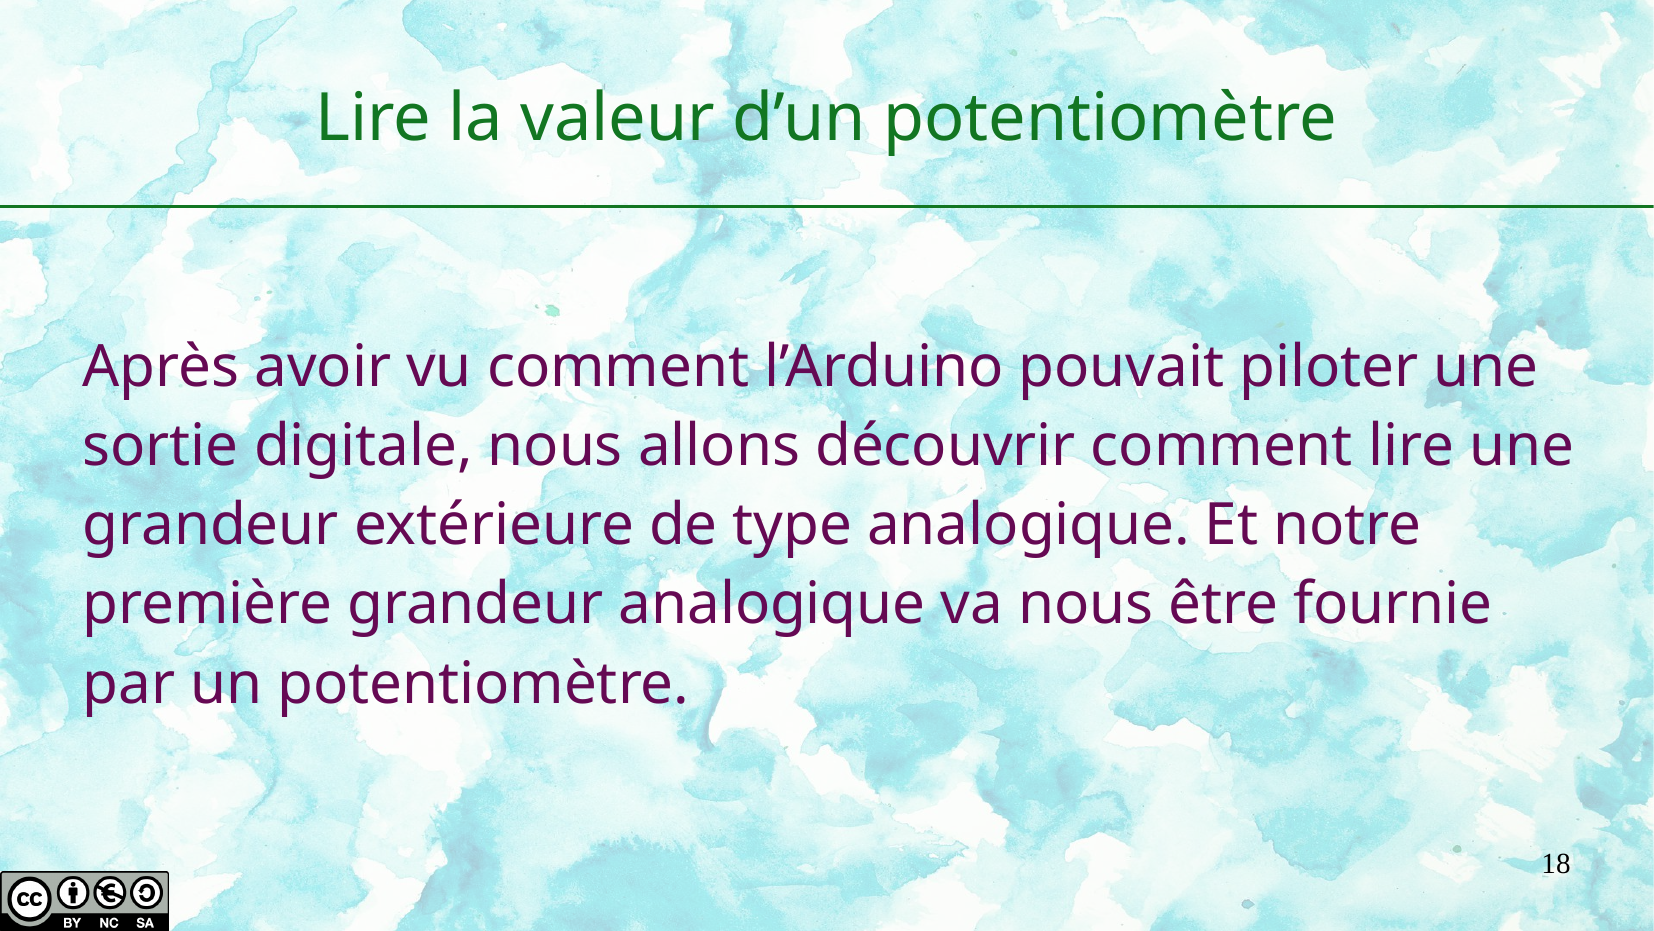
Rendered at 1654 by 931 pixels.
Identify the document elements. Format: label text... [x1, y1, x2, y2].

picture [0, 871, 169, 931]
title Lire la valeur d’un potentiomètre [82, 37, 1571, 193]
list Après avoir vu comment l’Arduino pouvait piloter une sortie digitale, nous allons découvrir comment lire une grandeur extérieure de type analogique. Et notre première grandeur analogique va nous être fournie par un potentiomètre. [82, 323, 1595, 756]
